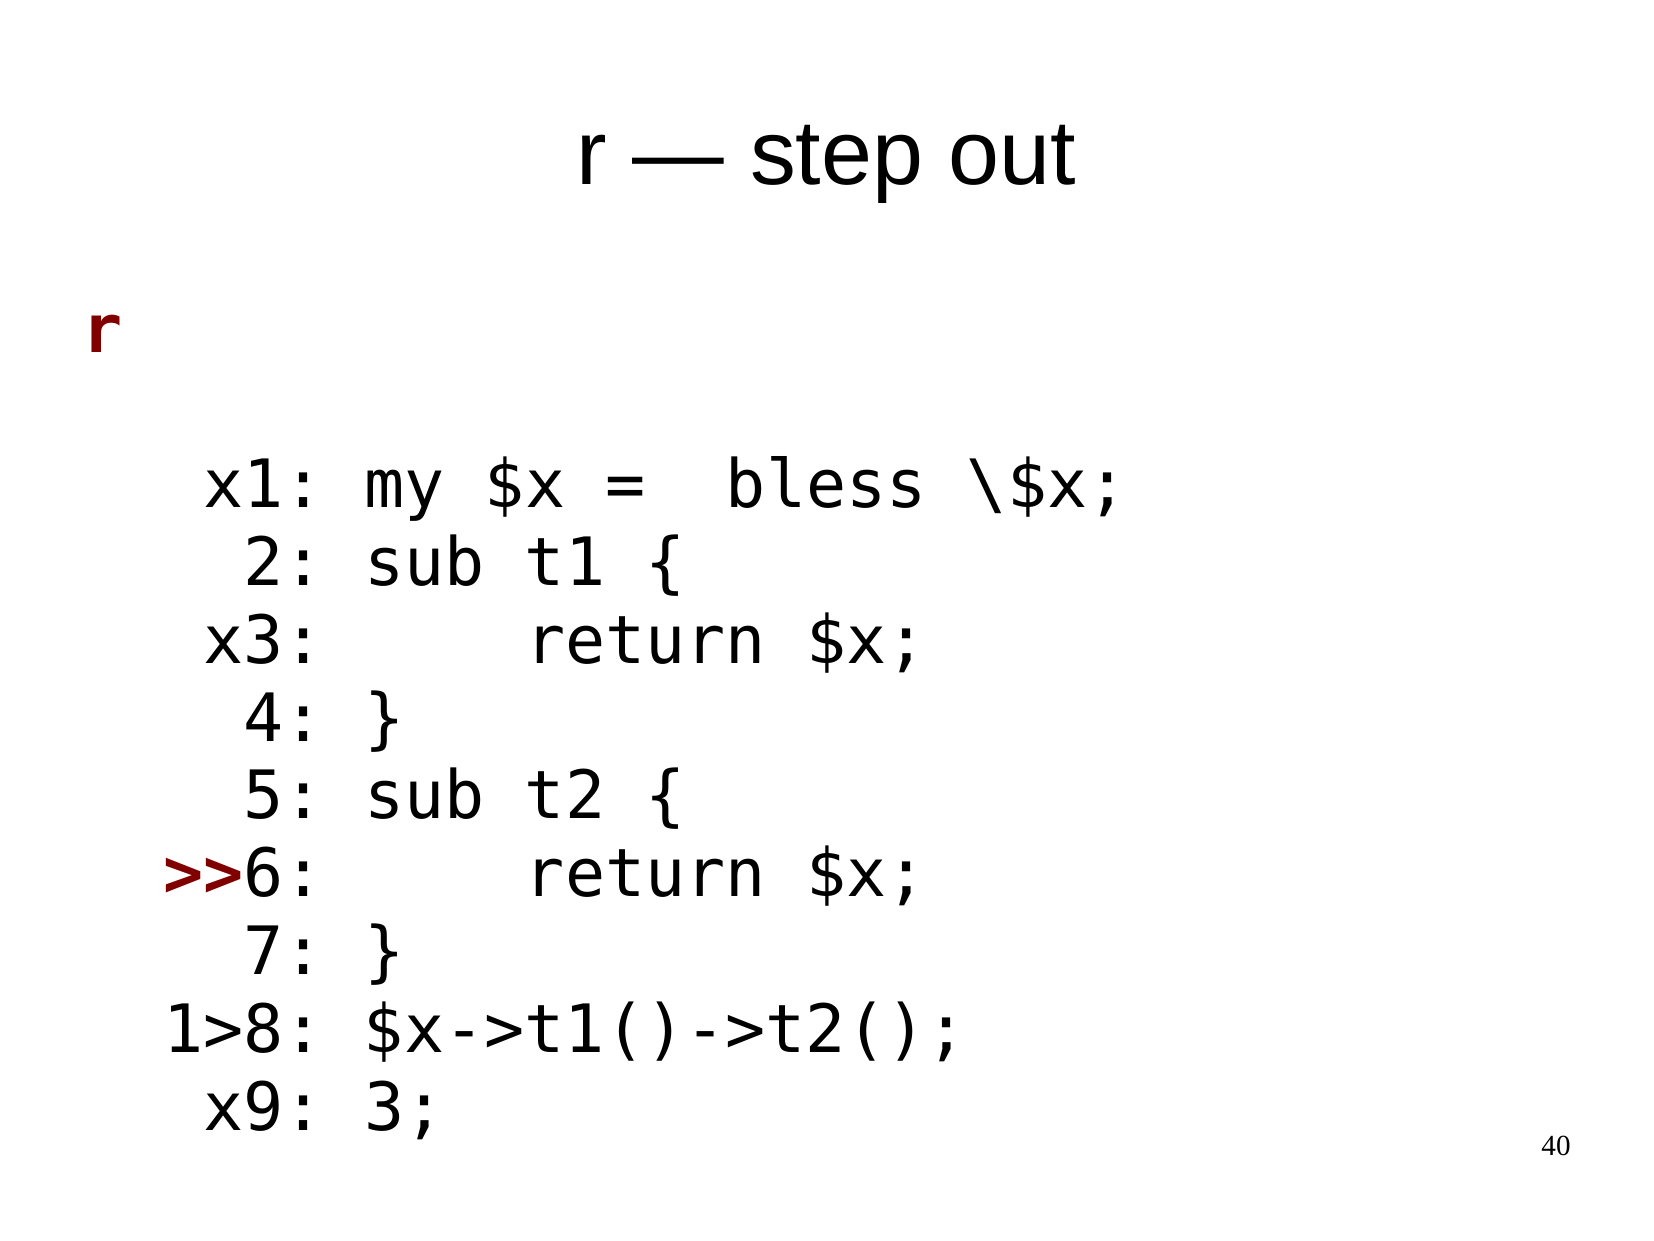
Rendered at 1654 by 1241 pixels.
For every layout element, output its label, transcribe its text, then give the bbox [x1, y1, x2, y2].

subtitle r x1: my $x = bless \$x; 2: sub t1 { x3: return $x; 4: } 5: sub t2 { >>6: return $x; 7: } 1>8: $x->t1()->t2(); x9: 3; [82, 290, 1571, 1158]
title r — step out [82, 49, 1571, 257]
